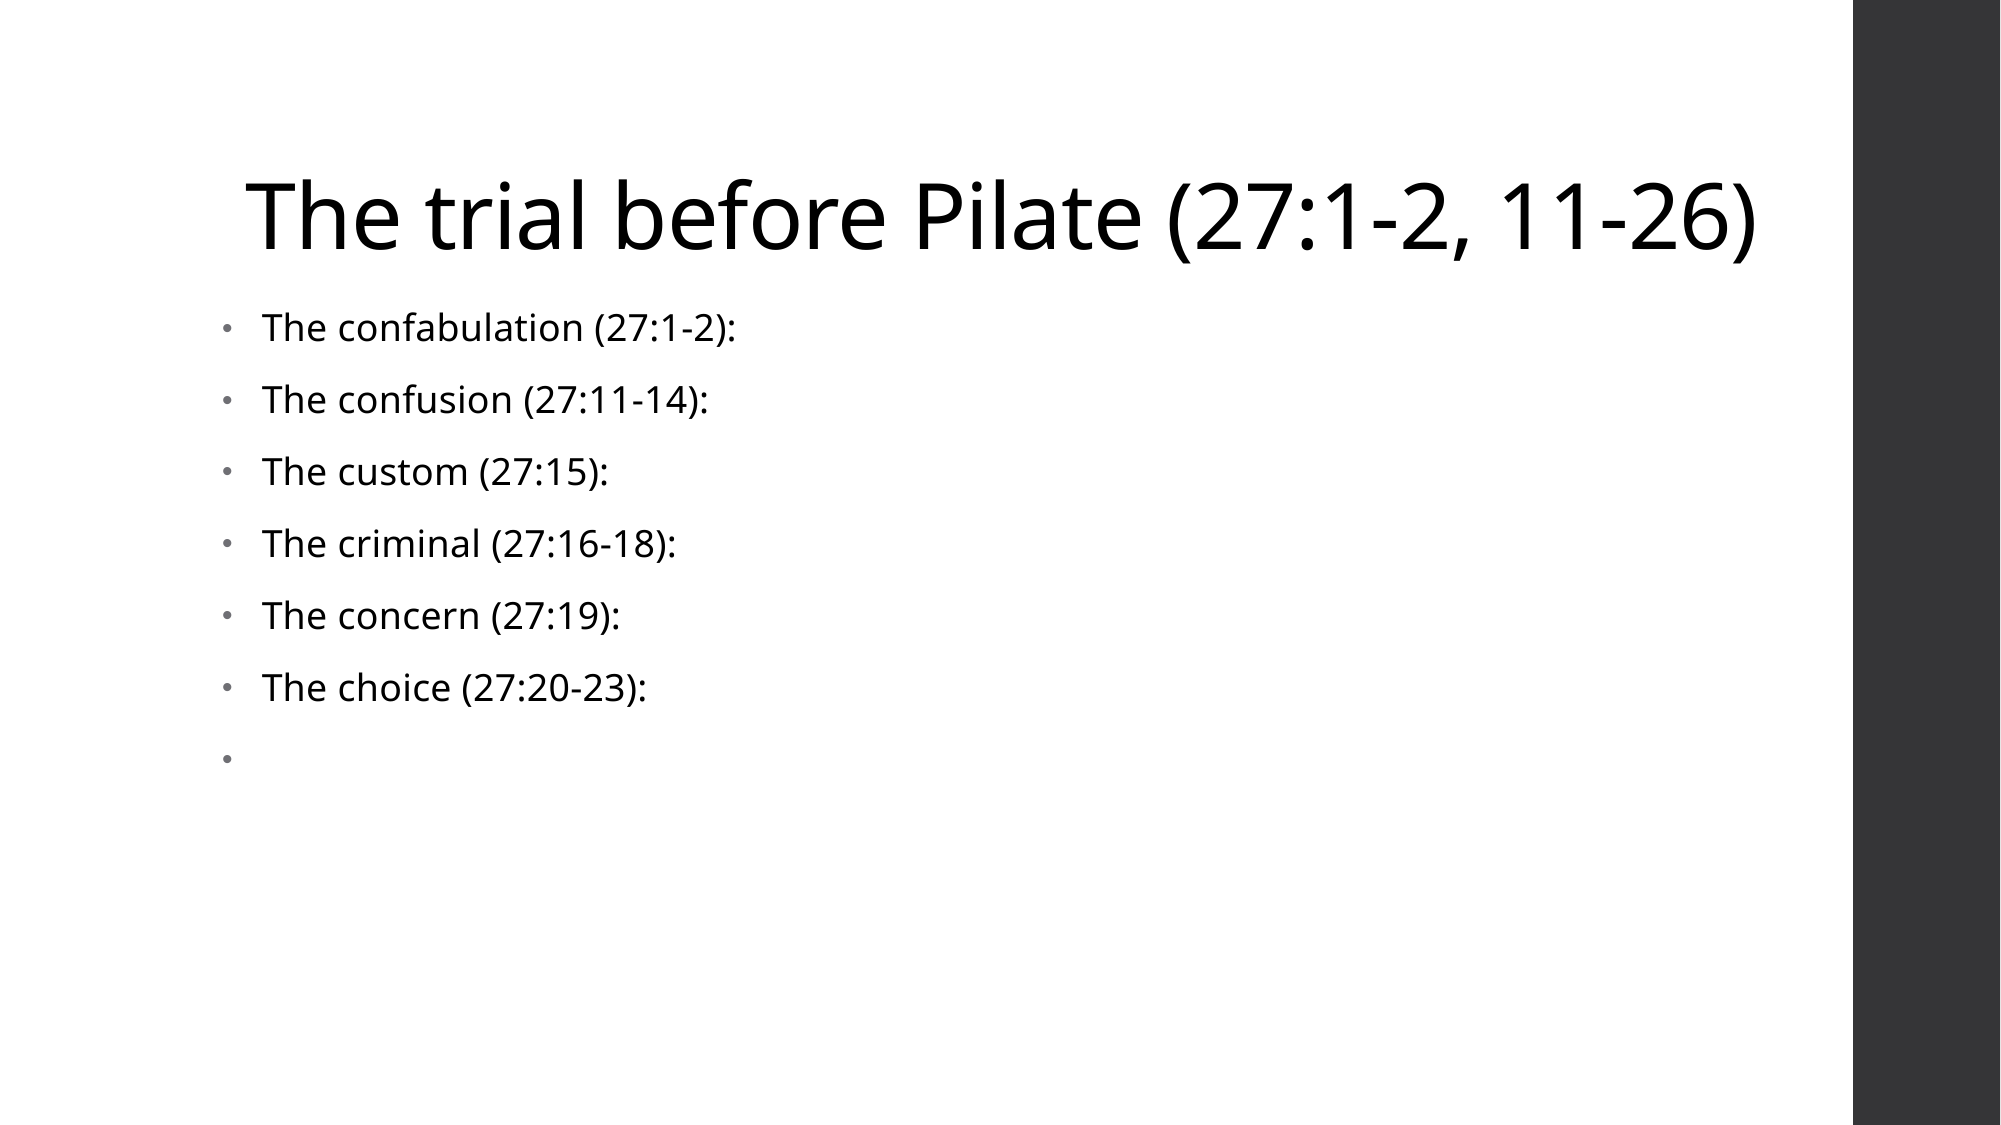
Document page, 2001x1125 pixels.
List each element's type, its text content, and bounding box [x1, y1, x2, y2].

list The confabulation (27:1-2): The confusion (27:11-14): The custom (27:15): The criminal (27:16-18): The concern (27:19): The choice (27:20-23): [206, 299, 1617, 1014]
title The trial before Pilate (27:1-2, 11-26) [206, 60, 1797, 278]
